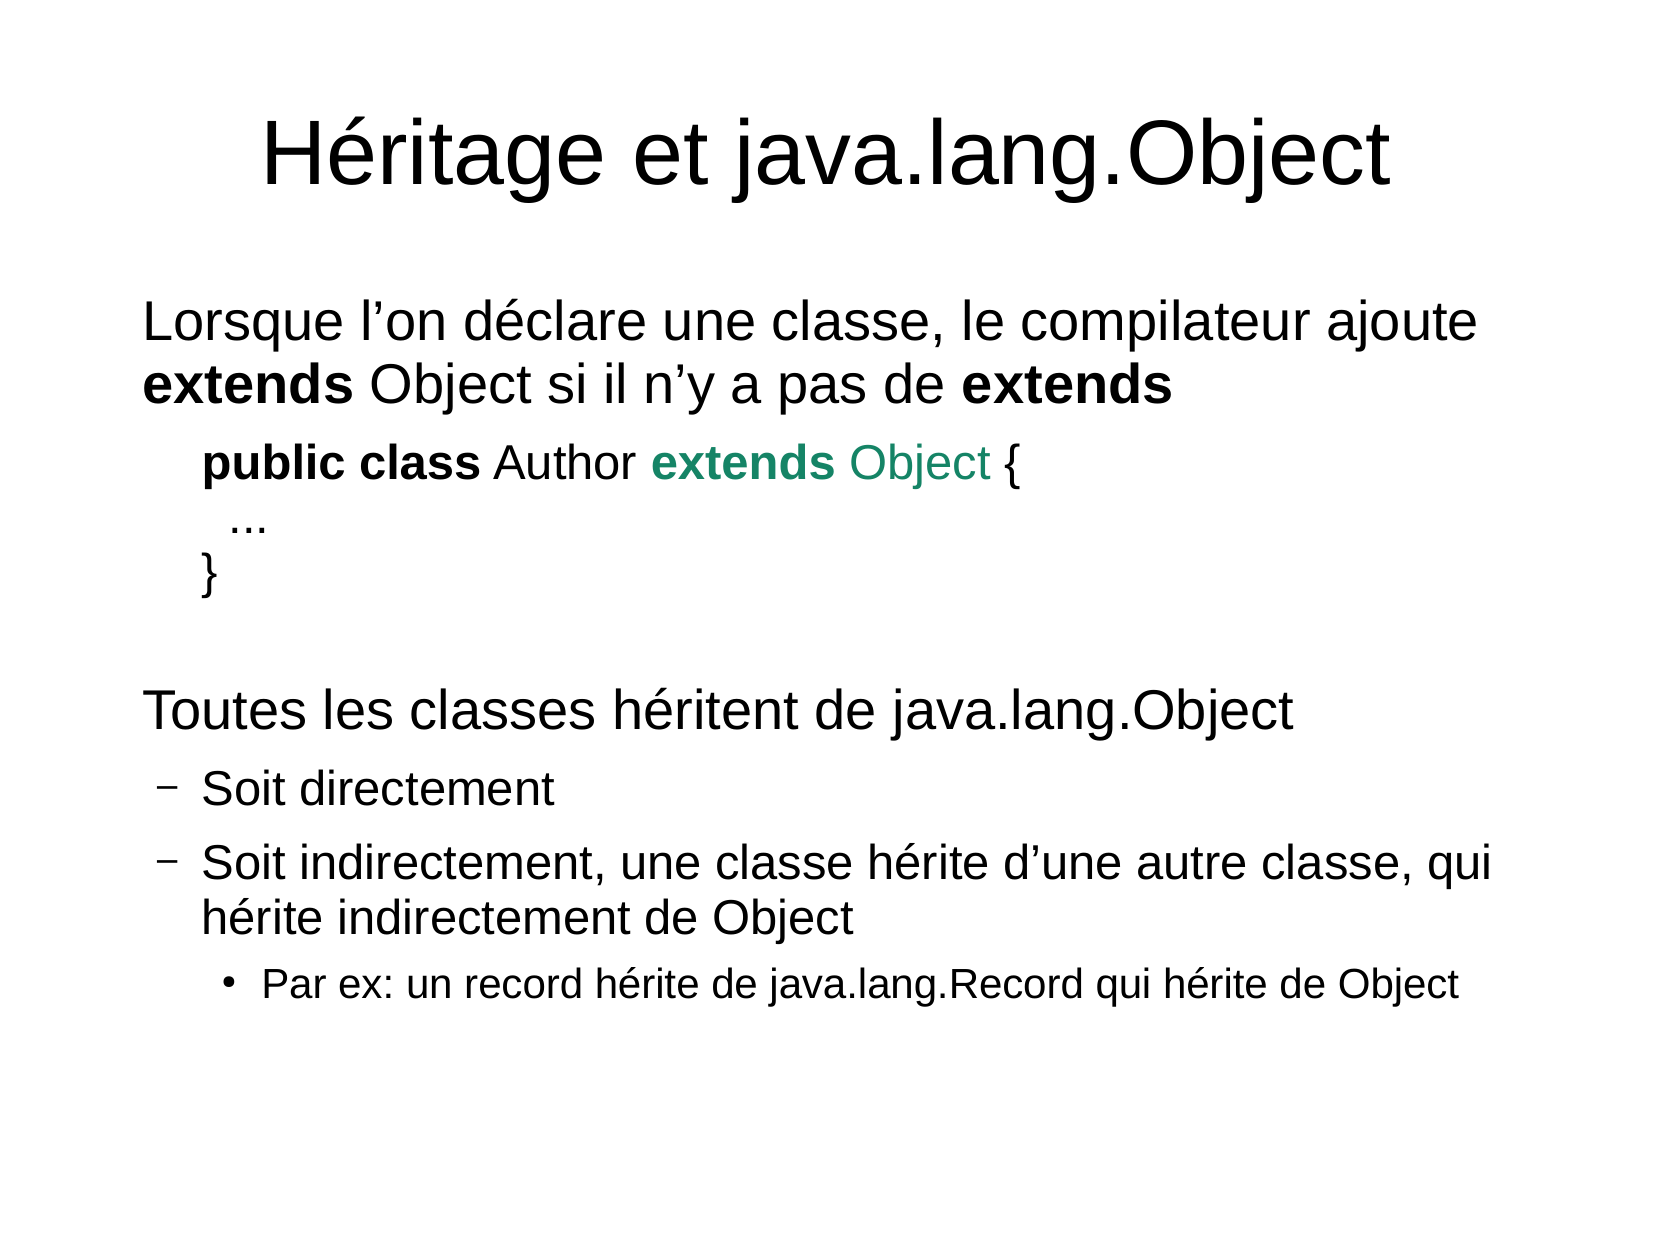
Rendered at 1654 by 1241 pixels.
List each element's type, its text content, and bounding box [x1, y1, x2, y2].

title Héritage et java.lang.Object [82, 49, 1571, 257]
list Lorsque l’on déclare une classe, le compilateur ajoute extends Object si il n’y a pas de extends public class Author extends Object { ... } Toutes les classes héritent de java.lang.Object Soit directement Soit indirectement, une classe hérite d’une autre classe, qui hérite indirectement de Object Par ex: un record hérite de java.lang.Record qui hérite de Object [82, 290, 1571, 1010]
